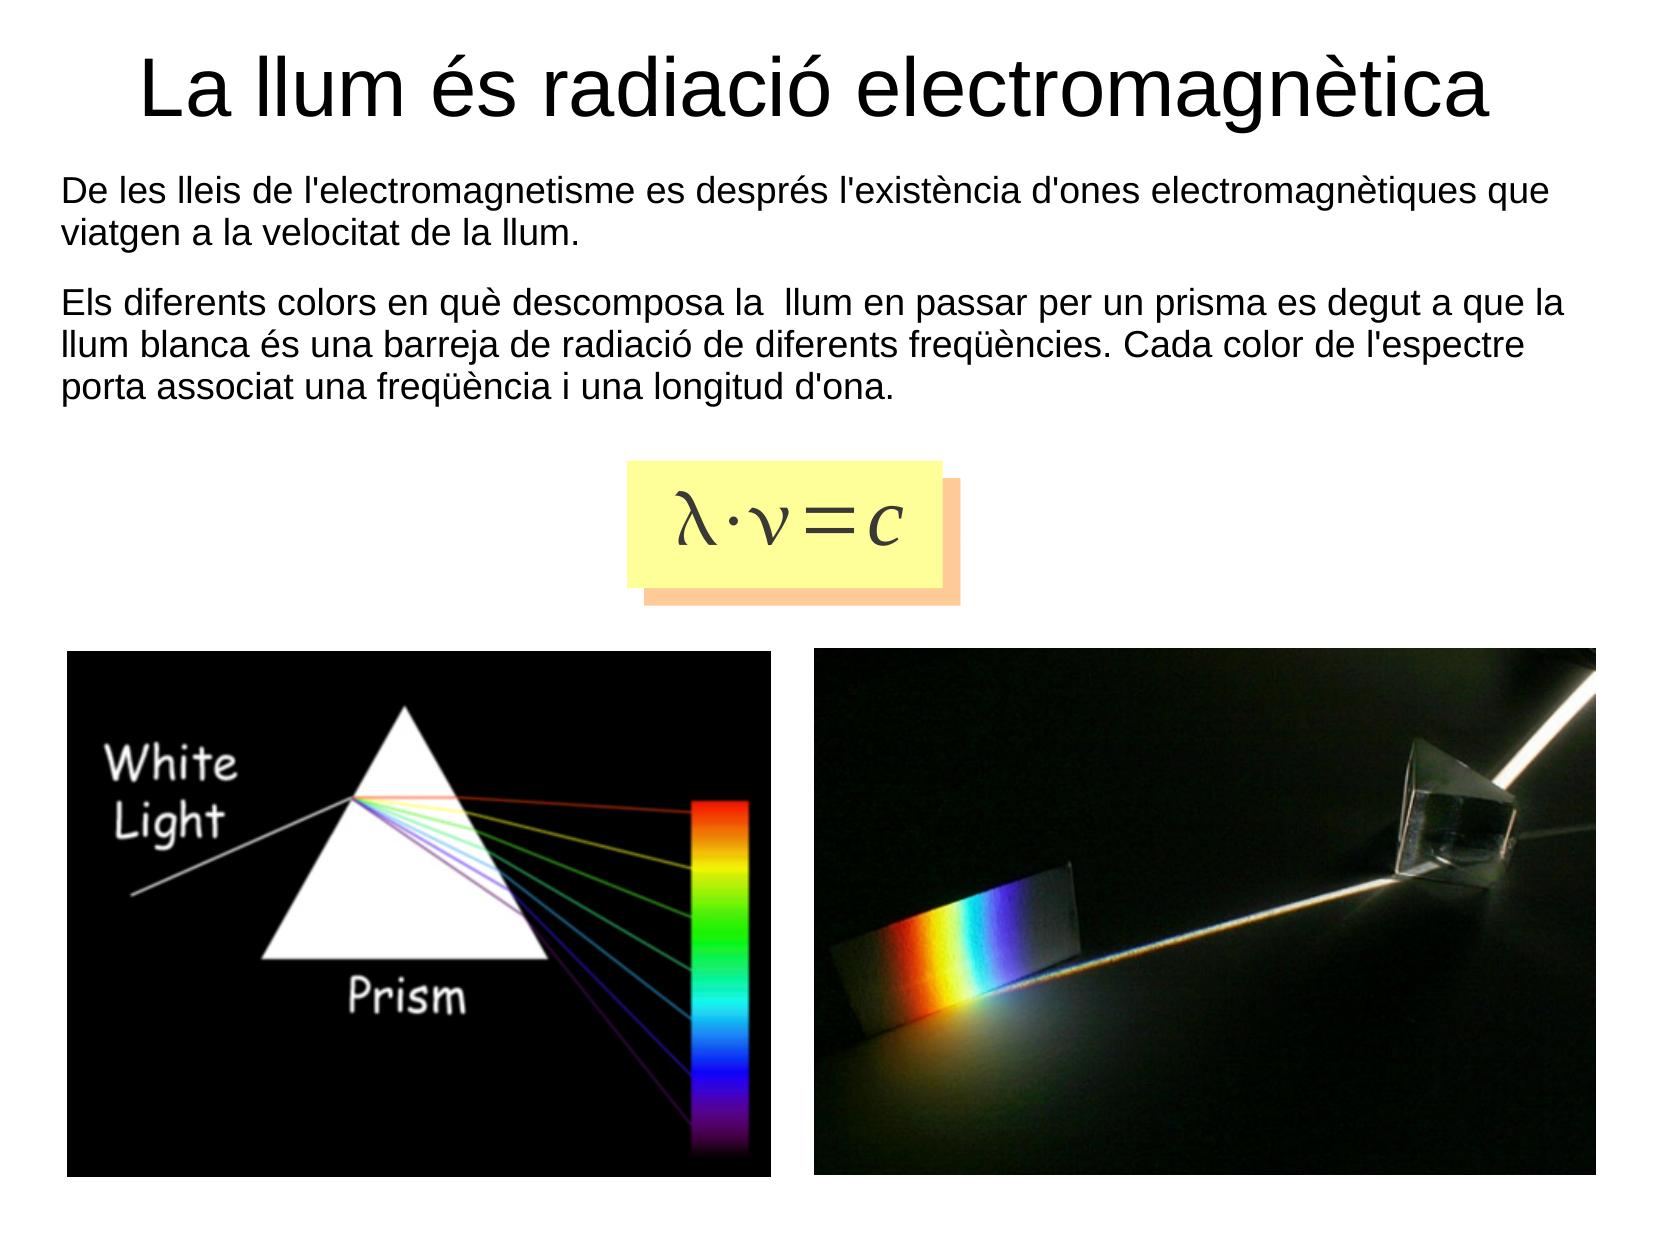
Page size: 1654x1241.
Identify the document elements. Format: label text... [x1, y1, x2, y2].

chart [666, 471, 910, 564]
picture [67, 651, 771, 1177]
text_box La llum és radiació electromagnètica [124, 33, 1524, 142]
picture [814, 648, 1596, 1175]
text_box De les lleis de l'electromagnetisme es després l'existència d'ones electromagnètiques que viatgen a la velocitat de la llum. Els diferents colors en què descomposa la llum en passar per un prisma es degut a que la llum blanca és una barreja de radiació de diferents freqüències. Cada color de l'espectre porta associat una freqüència i una longitud d'ona. [46, 161, 1613, 415]
text_box [627, 460, 943, 589]
